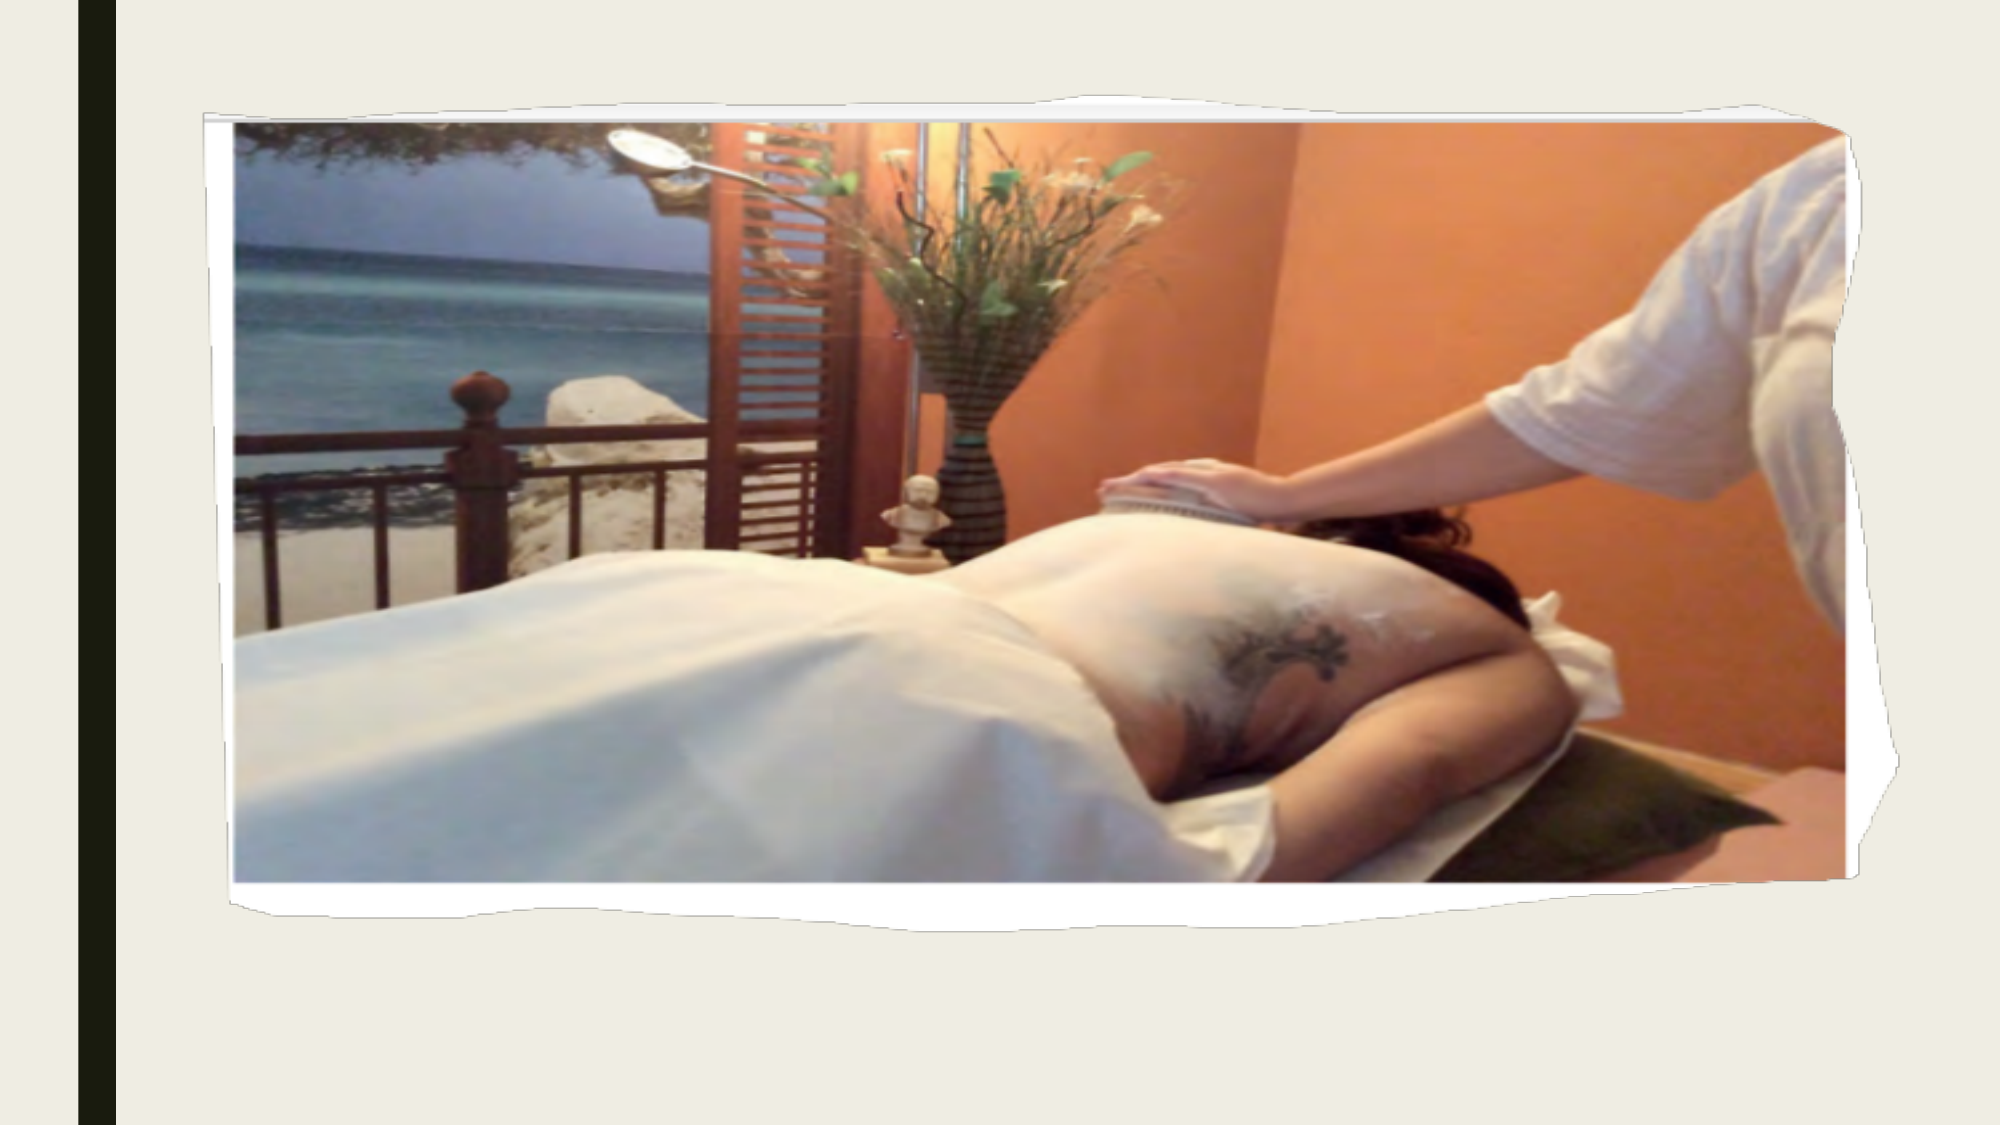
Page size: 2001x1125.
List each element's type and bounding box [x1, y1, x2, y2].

picture [191, 86, 1913, 942]
